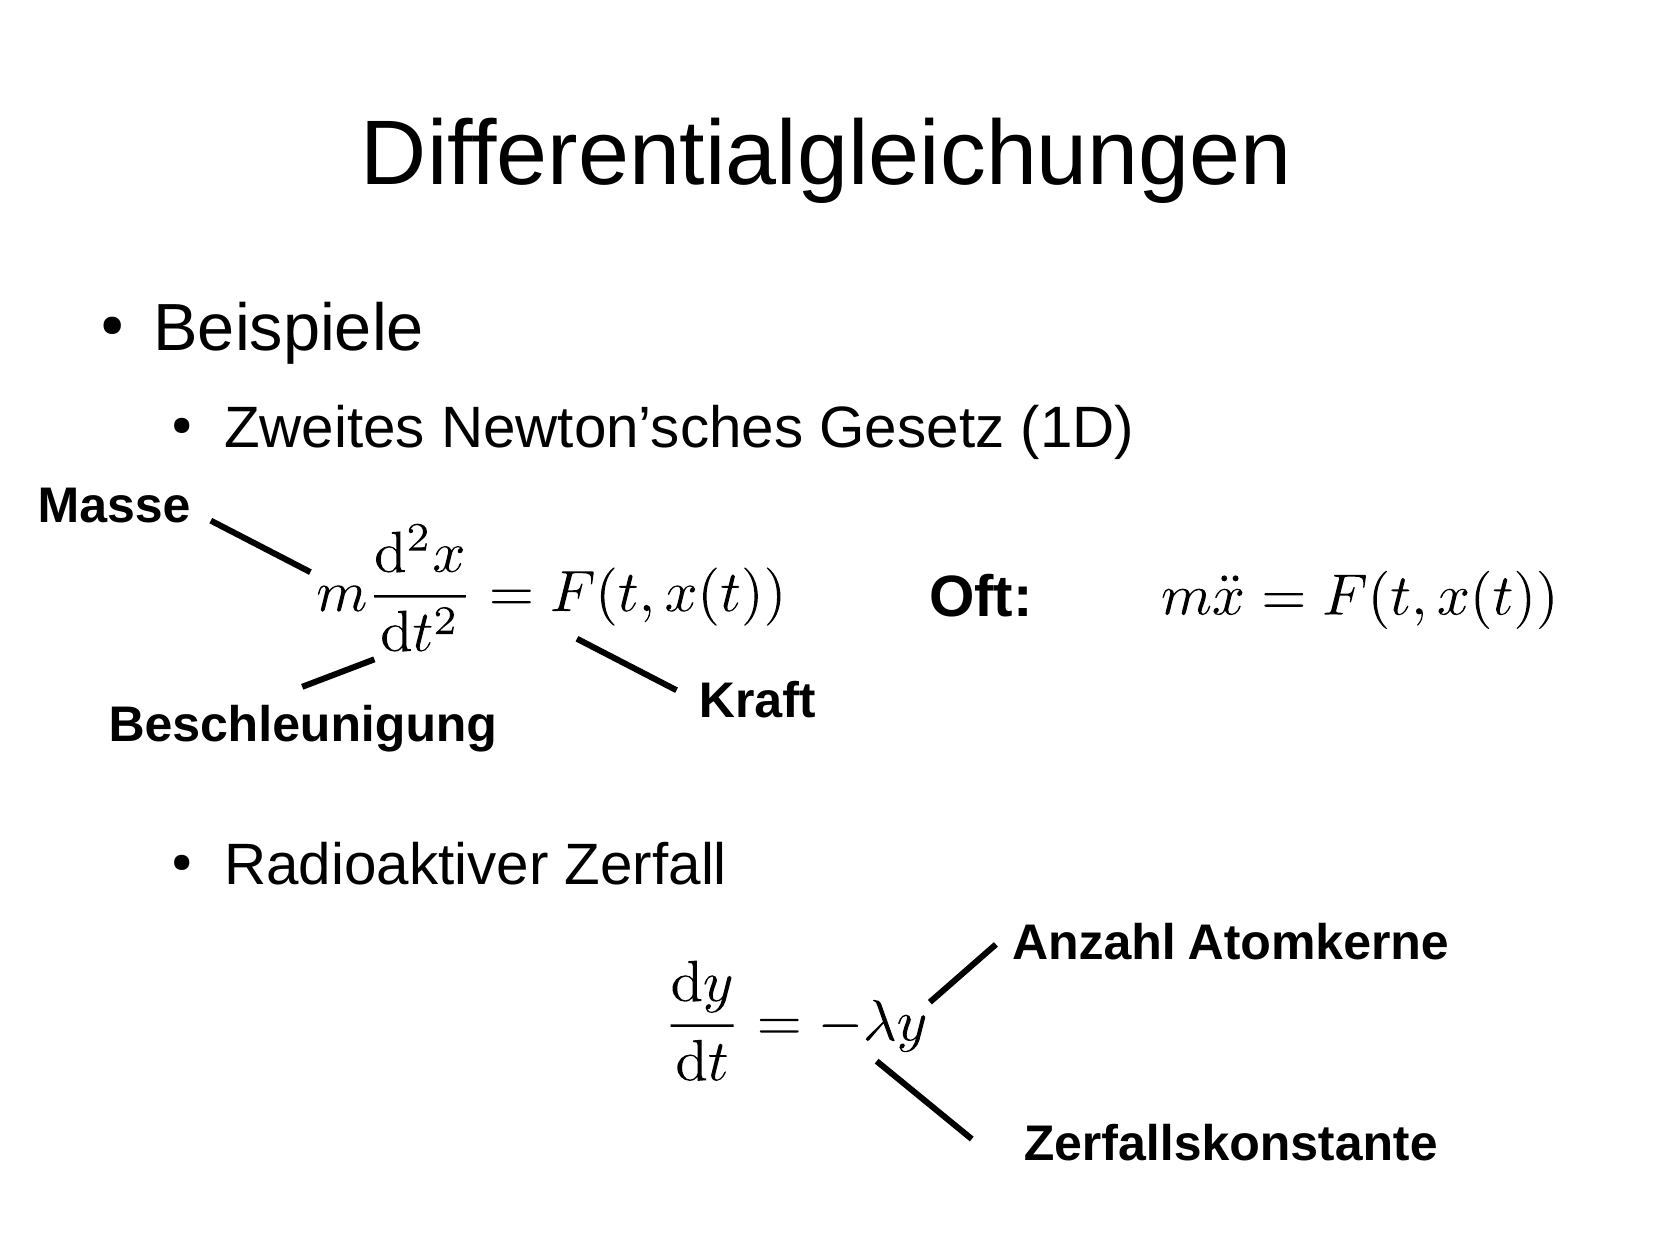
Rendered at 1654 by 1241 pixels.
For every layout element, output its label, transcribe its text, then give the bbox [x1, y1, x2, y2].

text_box Oft: [914, 556, 1048, 637]
title Differentialgleichungen [82, 56, 1571, 250]
text_box [316, 523, 787, 652]
list Beispiele Zweites Newton’sches Gesetz (1D) Radioaktiver Zerfall [82, 290, 1571, 1094]
text_box Masse [22, 469, 206, 541]
text_box Kraft [684, 664, 831, 736]
text_box [1160, 570, 1559, 629]
text_box Anzahl Atomkerne [997, 906, 1465, 978]
text_box [670, 960, 928, 1081]
text_box Zerfallskonstante [1009, 1107, 1453, 1179]
text_box Beschleunigung [93, 688, 513, 759]
